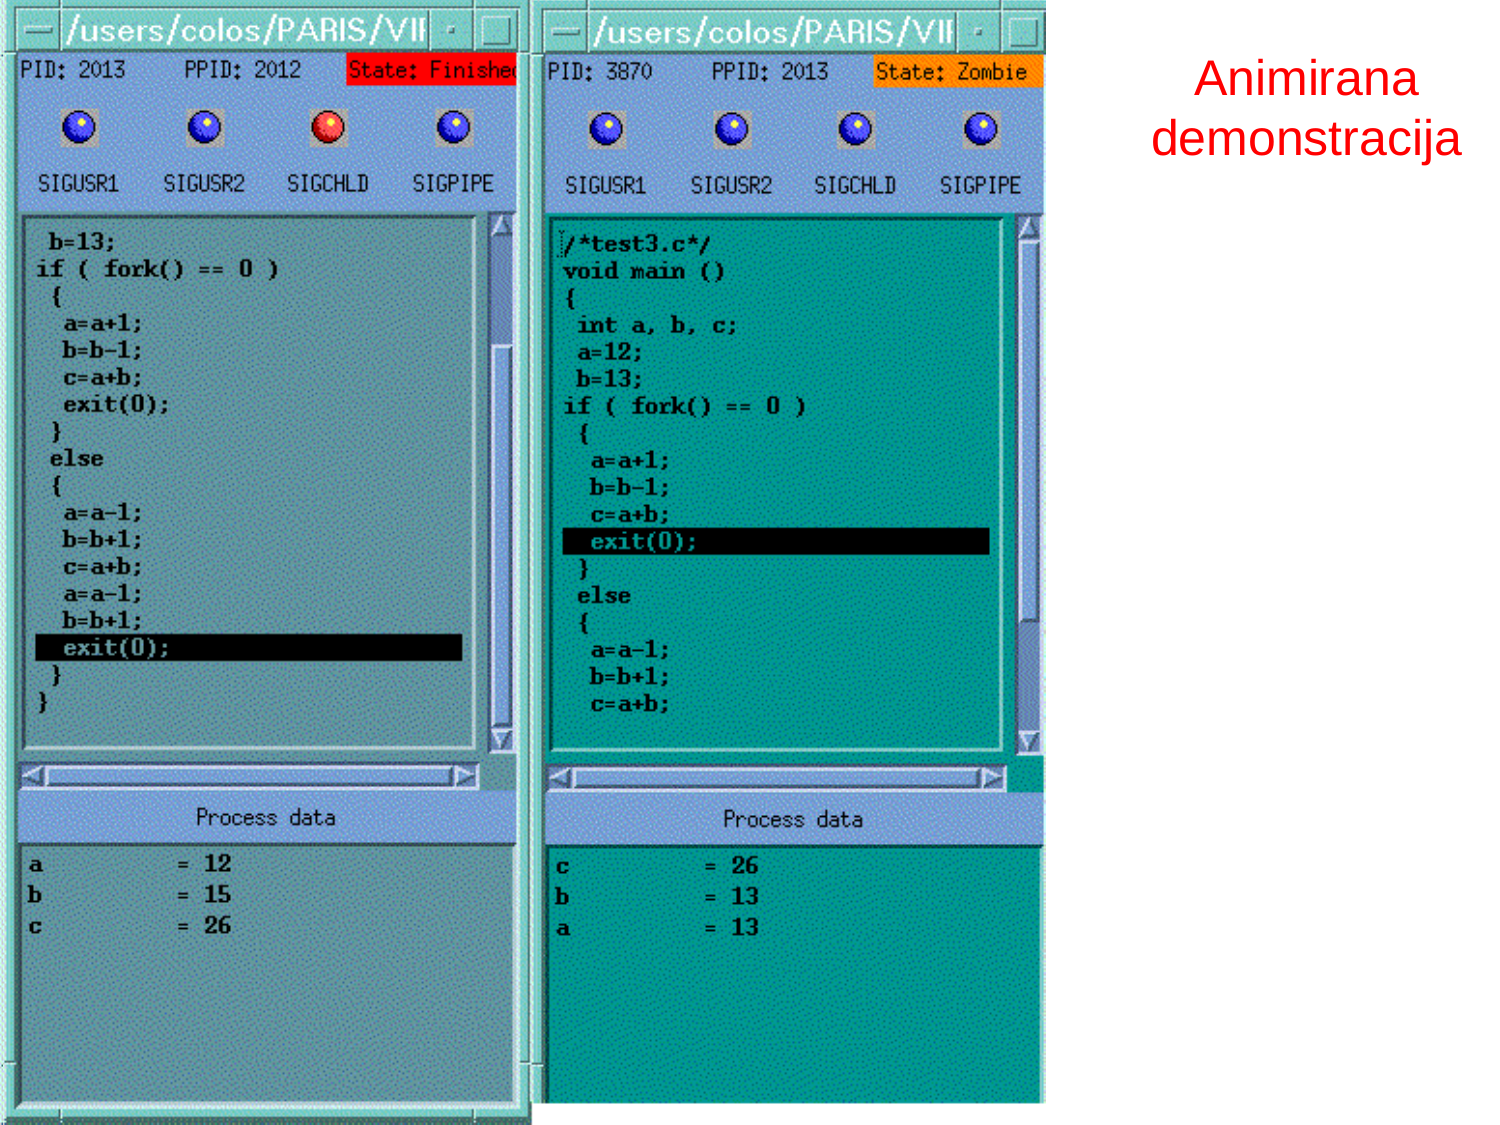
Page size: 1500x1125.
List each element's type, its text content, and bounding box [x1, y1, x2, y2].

title Animirana demonstracija [1113, 37, 1500, 174]
picture [0, 0, 1046, 1125]
